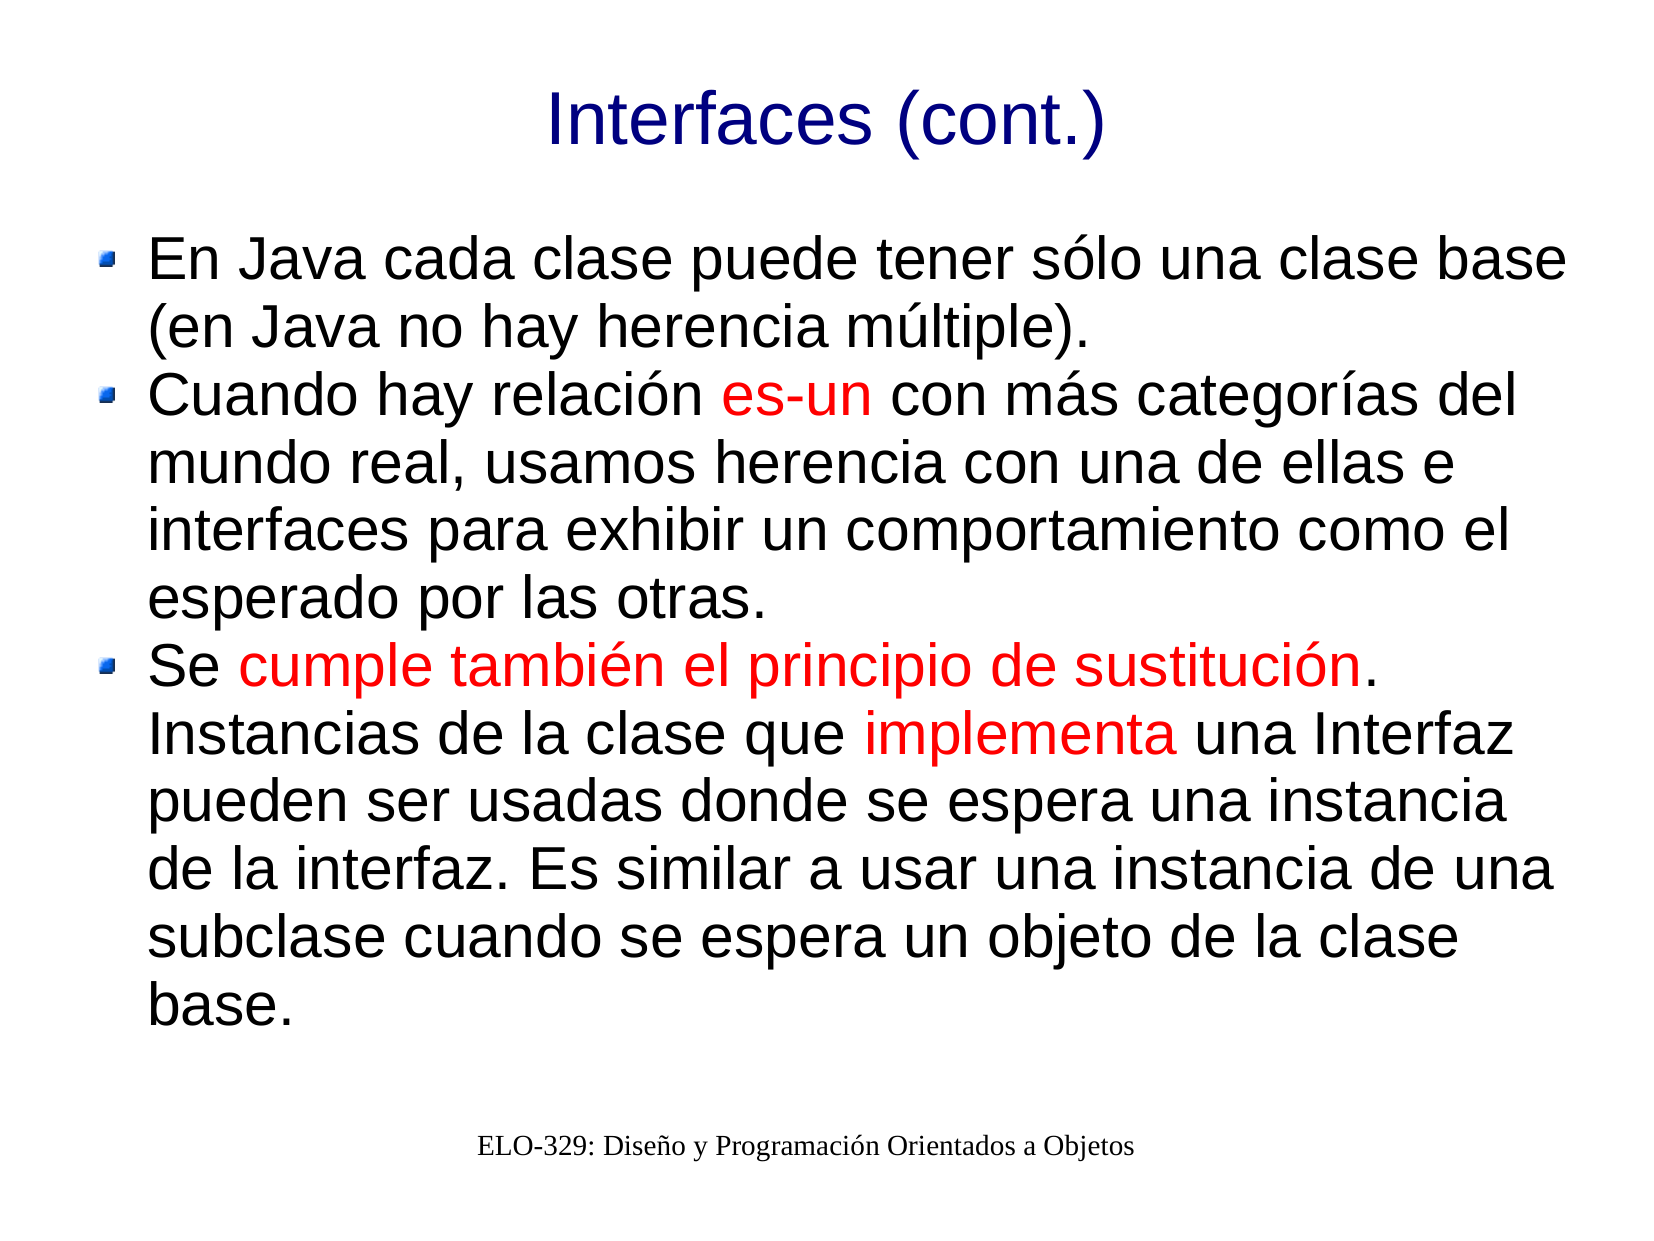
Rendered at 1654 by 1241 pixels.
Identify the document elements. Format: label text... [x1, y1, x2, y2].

title Interfaces (cont.)‏ [82, 49, 1571, 188]
list En Java cada clase puede tener sólo una clase base (en Java no hay herencia múltiple). Cuando hay relación es-un con más categorías del mundo real, usamos herencia con una de ellas e interfaces para exhibir un comportamiento como el esperado por las otras. Se cumple también el principio de sustitución. Instancias de la clase que implementa una Interfaz pueden ser usadas donde se espera una instancia de la interfaz. Es similar a usar una instancia de una subclase cuando se espera un objeto de la clase base. [82, 225, 1571, 1126]
